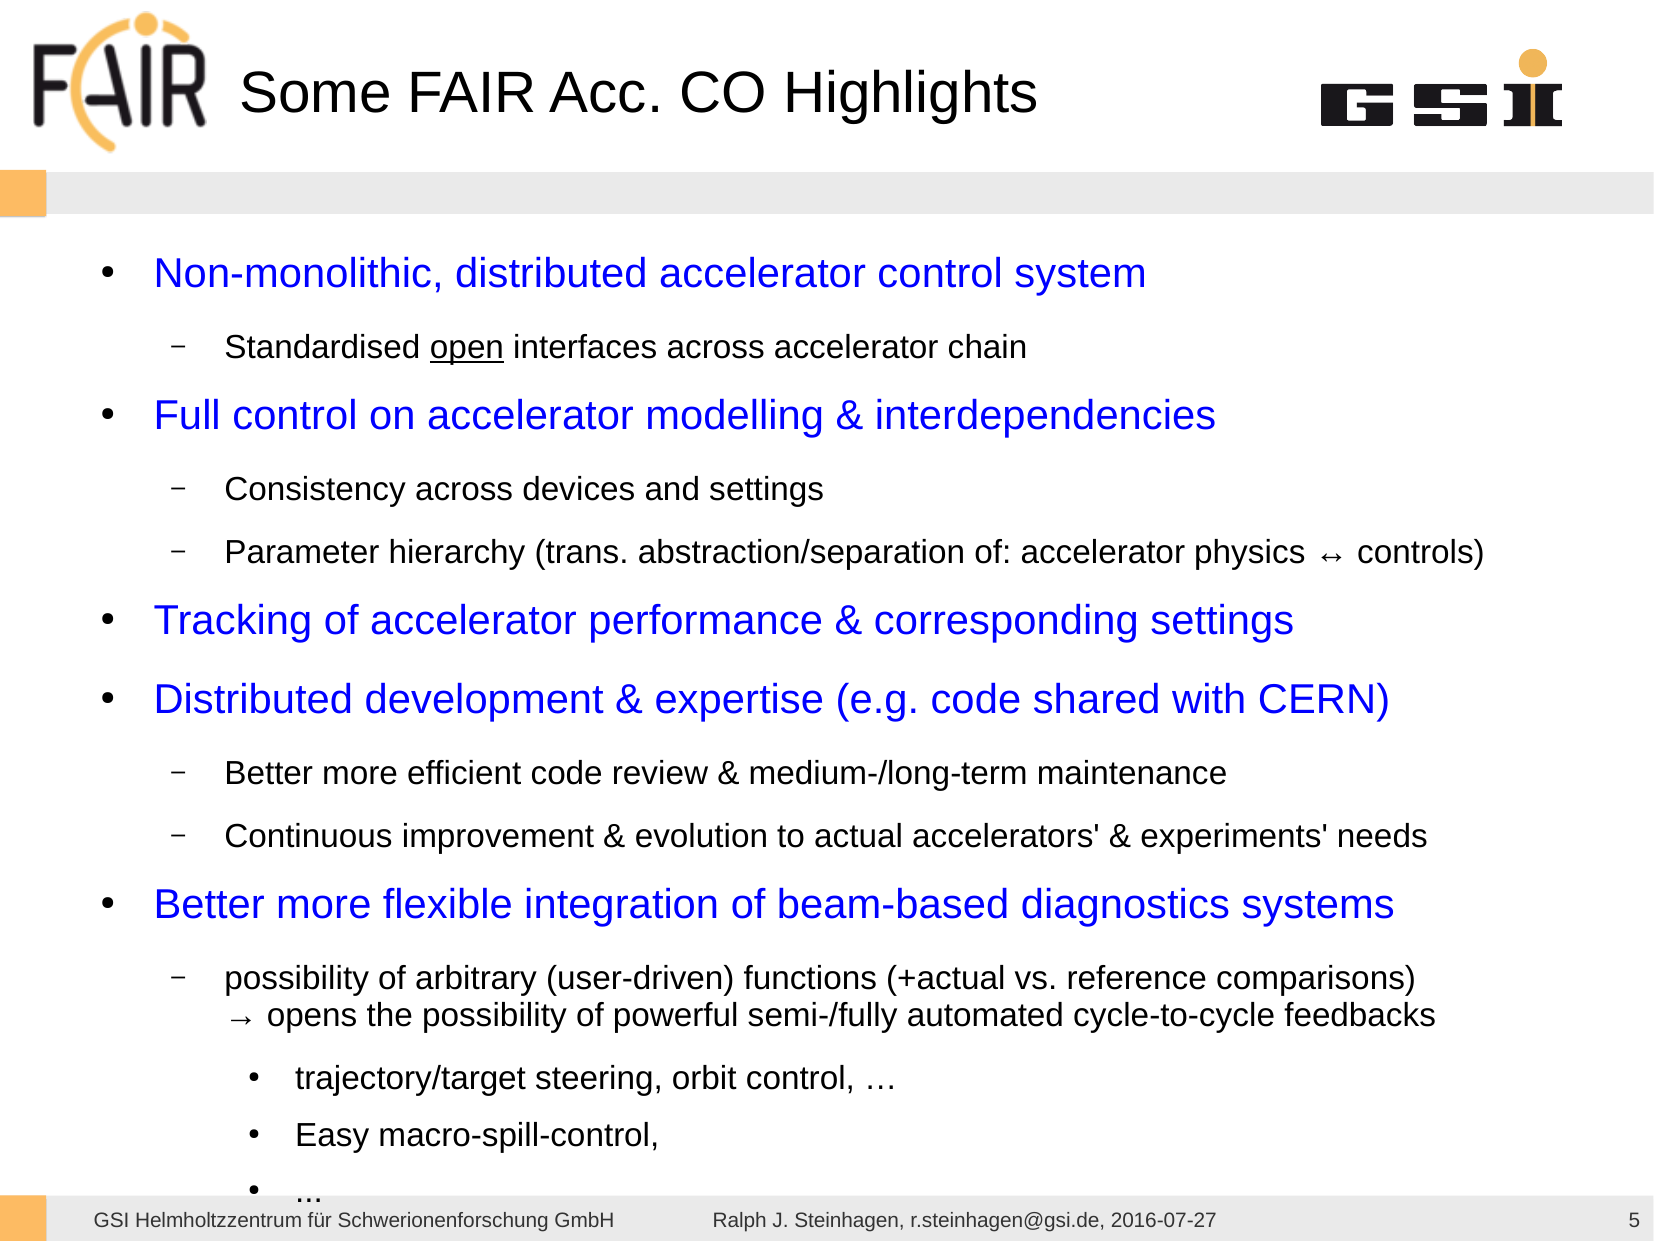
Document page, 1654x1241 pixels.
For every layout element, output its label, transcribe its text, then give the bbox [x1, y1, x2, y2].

list Non-monolithic, distributed accelerator control system Standardised open interfaces across accelerator chain Full control on accelerator modelling & interdependencies Consistency across devices and settings Parameter hierarchy (trans. abstraction/separation of: accelerator physics ↔ controls) Tracking of accelerator performance & corresponding settings Distributed development & expertise (e.g. code shared with CERN) Better more efficient code review & medium-/long-term maintenance Continuous improvement & evolution to actual accelerators' & experiments' needs Better more flexible integration of beam-based diagnostics systems possibility of arbitrary (user-driven) functions (+actual vs. reference comparisons) → opens the possibility of powerful semi-/fully automated cycle-to-cycle feedbacks trajectory/target steering, orbit control, … Easy macro-spill-control, ... [82, 249, 1571, 1158]
picture [33, 10, 207, 155]
title Some FAIR Acc. CO Highlights [239, 23, 1301, 162]
picture [1319, 46, 1564, 129]
